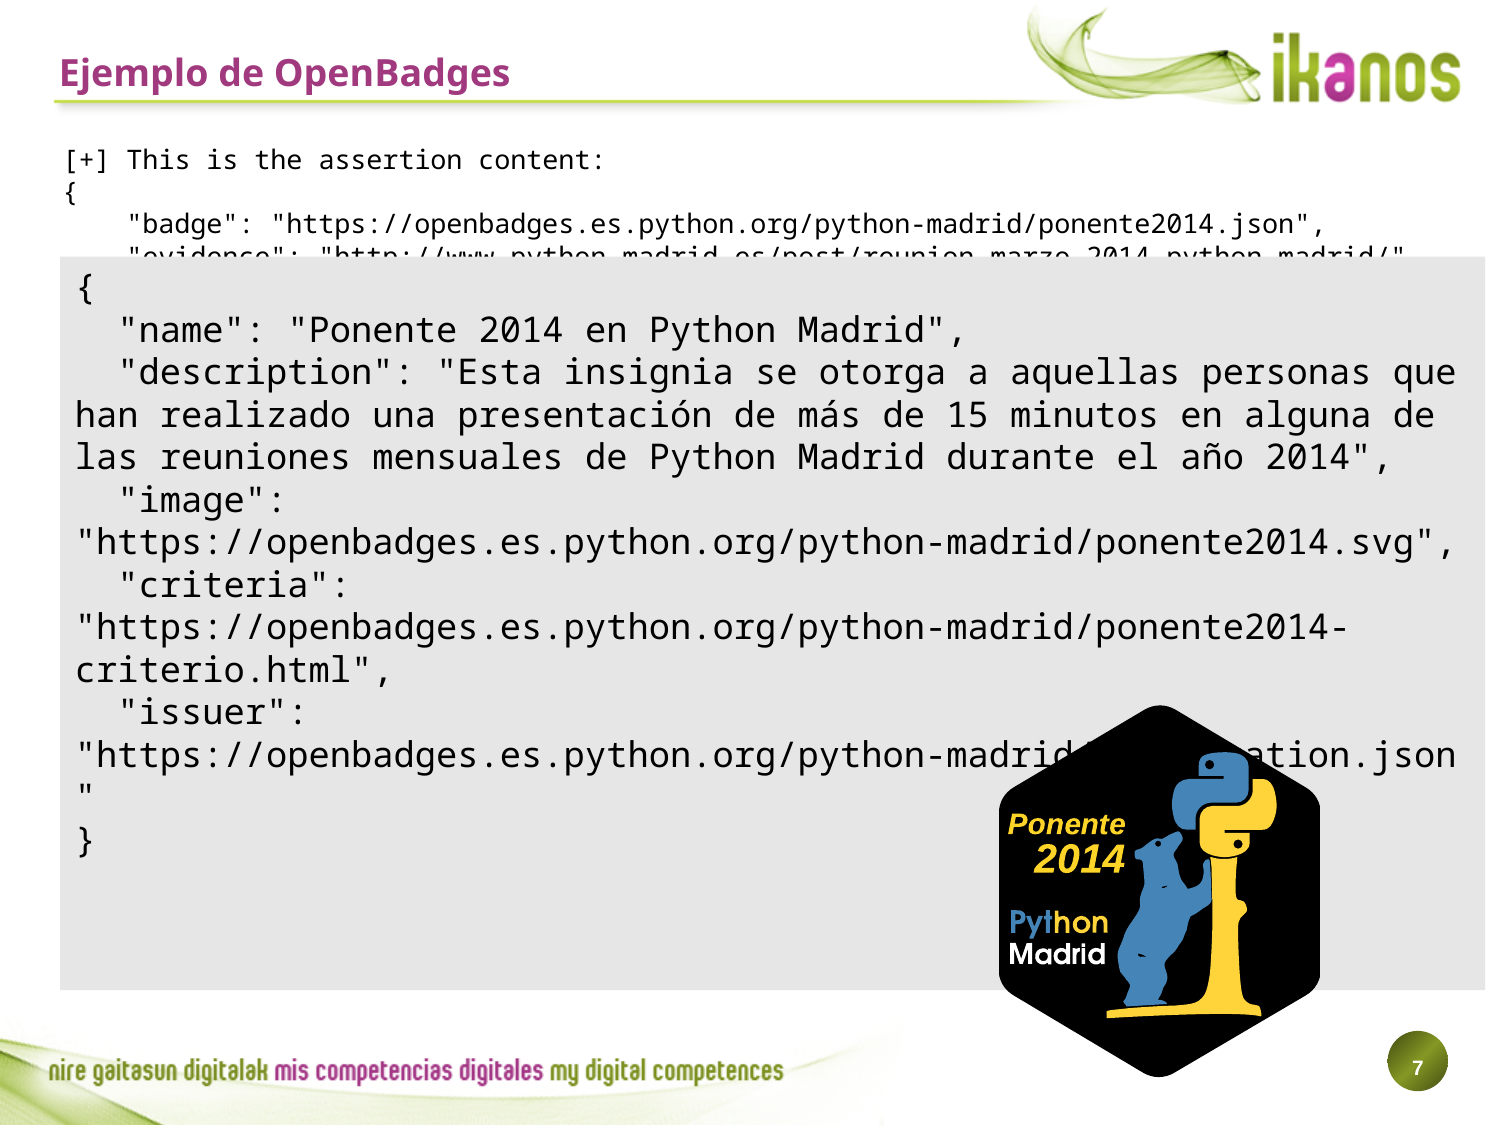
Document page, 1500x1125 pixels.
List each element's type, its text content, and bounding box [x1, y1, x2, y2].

picture [0, 0, 1500, 1125]
text_box Ejemplo de OpenBadges [43, 41, 1010, 103]
picture [999, 705, 1321, 1078]
text_box [+] This is the assertion content: { "badge": "https://openbadges.es.python.org/python-madrid/ponente2014.json", "evidence": "http://www.python-madrid.es/post/reunion-marzo-2014-python-madrid/", "image": "https://openbadges.es.python.org/python-madrid/ponente2014.svg", "issuedOn": 1418767229, "recipient": { "hashed": "true", "identity": "sha256$3aa646a1171ad625307d180a1e3ff487a3014e405801514132ff384a94aa8551", "salt": "e5d8c325a3a79253301674d6ecb2c8e3", "type": "email" }, "uid": "6e8e93696f3b81e3e186ea540ffb7aba2d220202", "verify": { "type": "signed", "url": "https://openbadges.es.python.org/python-madrid/ponente2014-jcea.pem" } } [+] Signature is correct for the identity jcea@jcea.es [47, 135, 1456, 1125]
text_box { "name": "Ponente 2014 en Python Madrid", "description": "Esta insignia se otorga a aquellas personas que han realizado una presentación de más de 15 minutos en alguna de las reuniones mensuales de Python Madrid durante el año 2014", "image": "https://openbadges.es.python.org/python-madrid/ponente2014.svg", "criteria": "https://openbadges.es.python.org/python-madrid/ponente2014-criterio.html", "issuer": "https://openbadges.es.python.org/python-madrid/organization.json" } [60, 256, 1486, 991]
